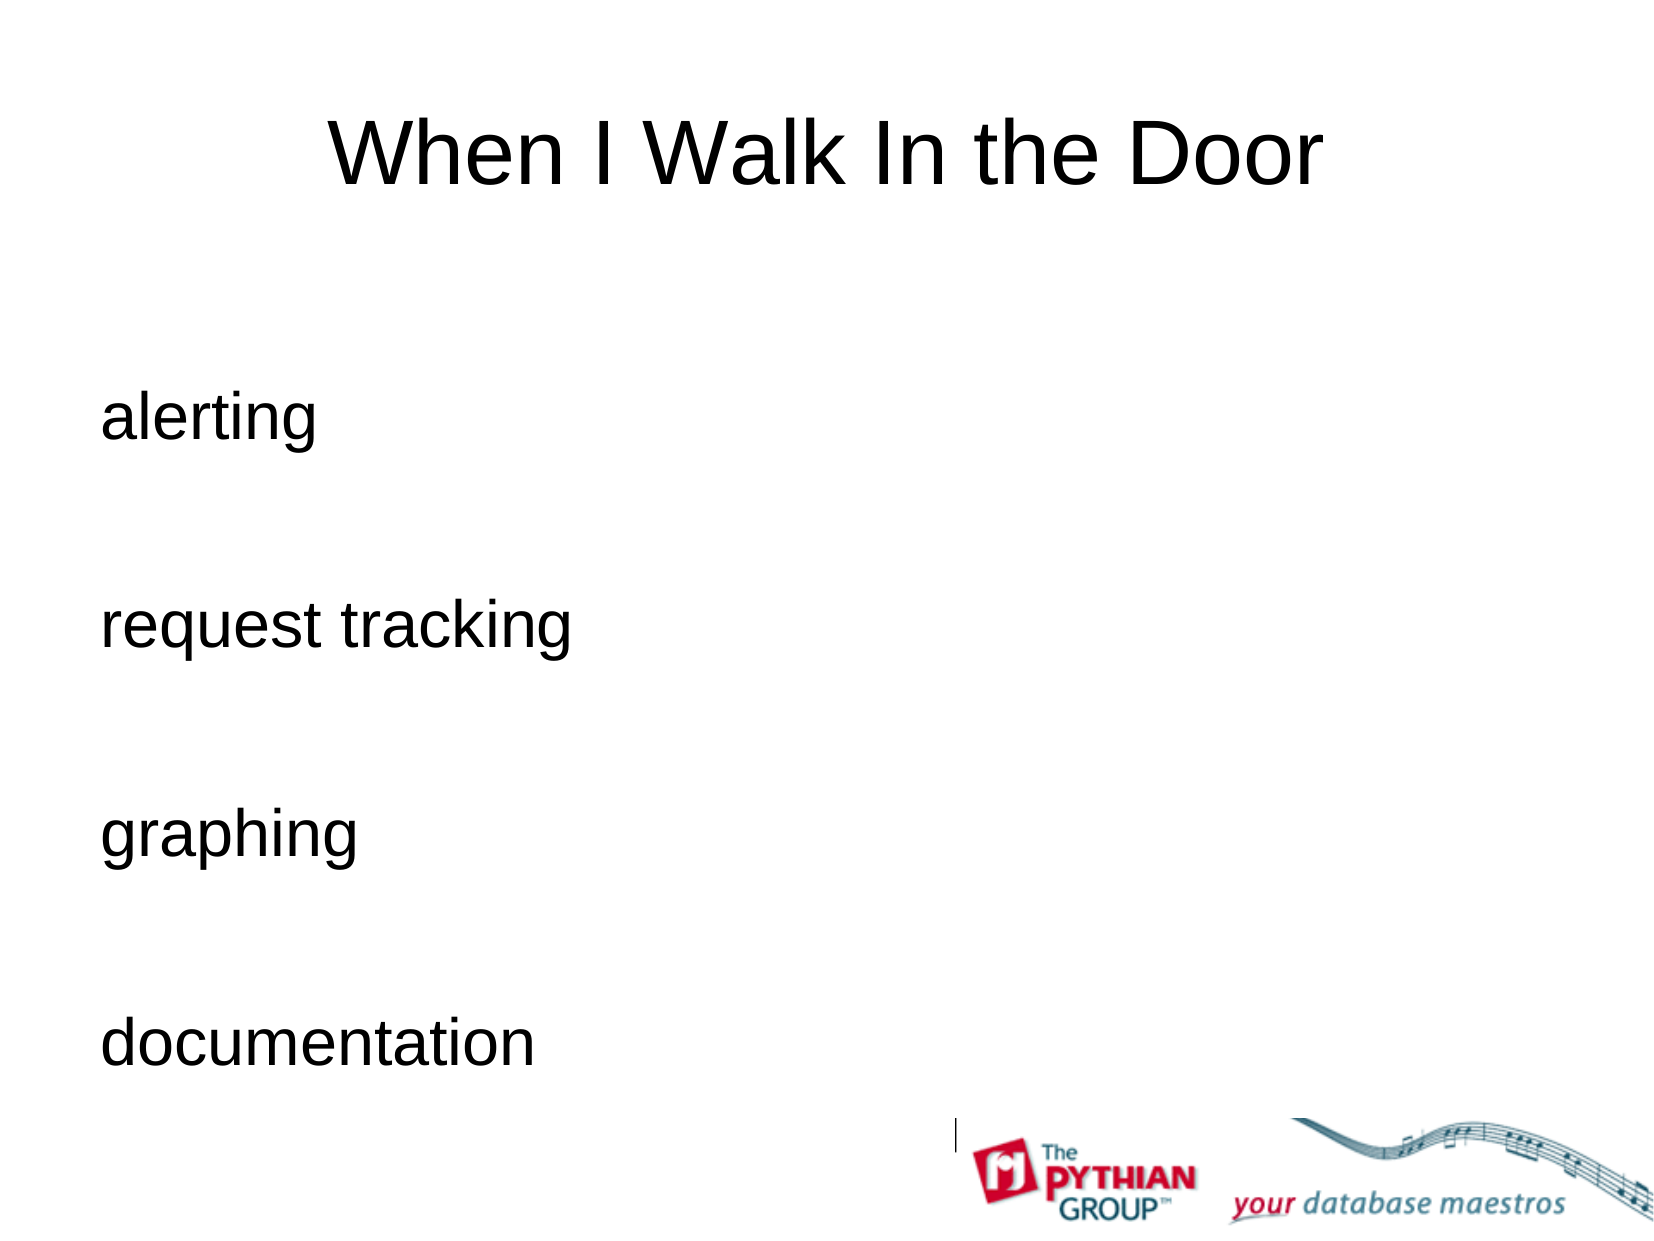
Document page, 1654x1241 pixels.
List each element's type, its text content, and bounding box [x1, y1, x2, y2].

title When I Walk In the Door [82, 56, 1571, 250]
list alerting request tracking graphing documentation [82, 378, 1571, 1183]
picture [955, 1118, 1654, 1241]
